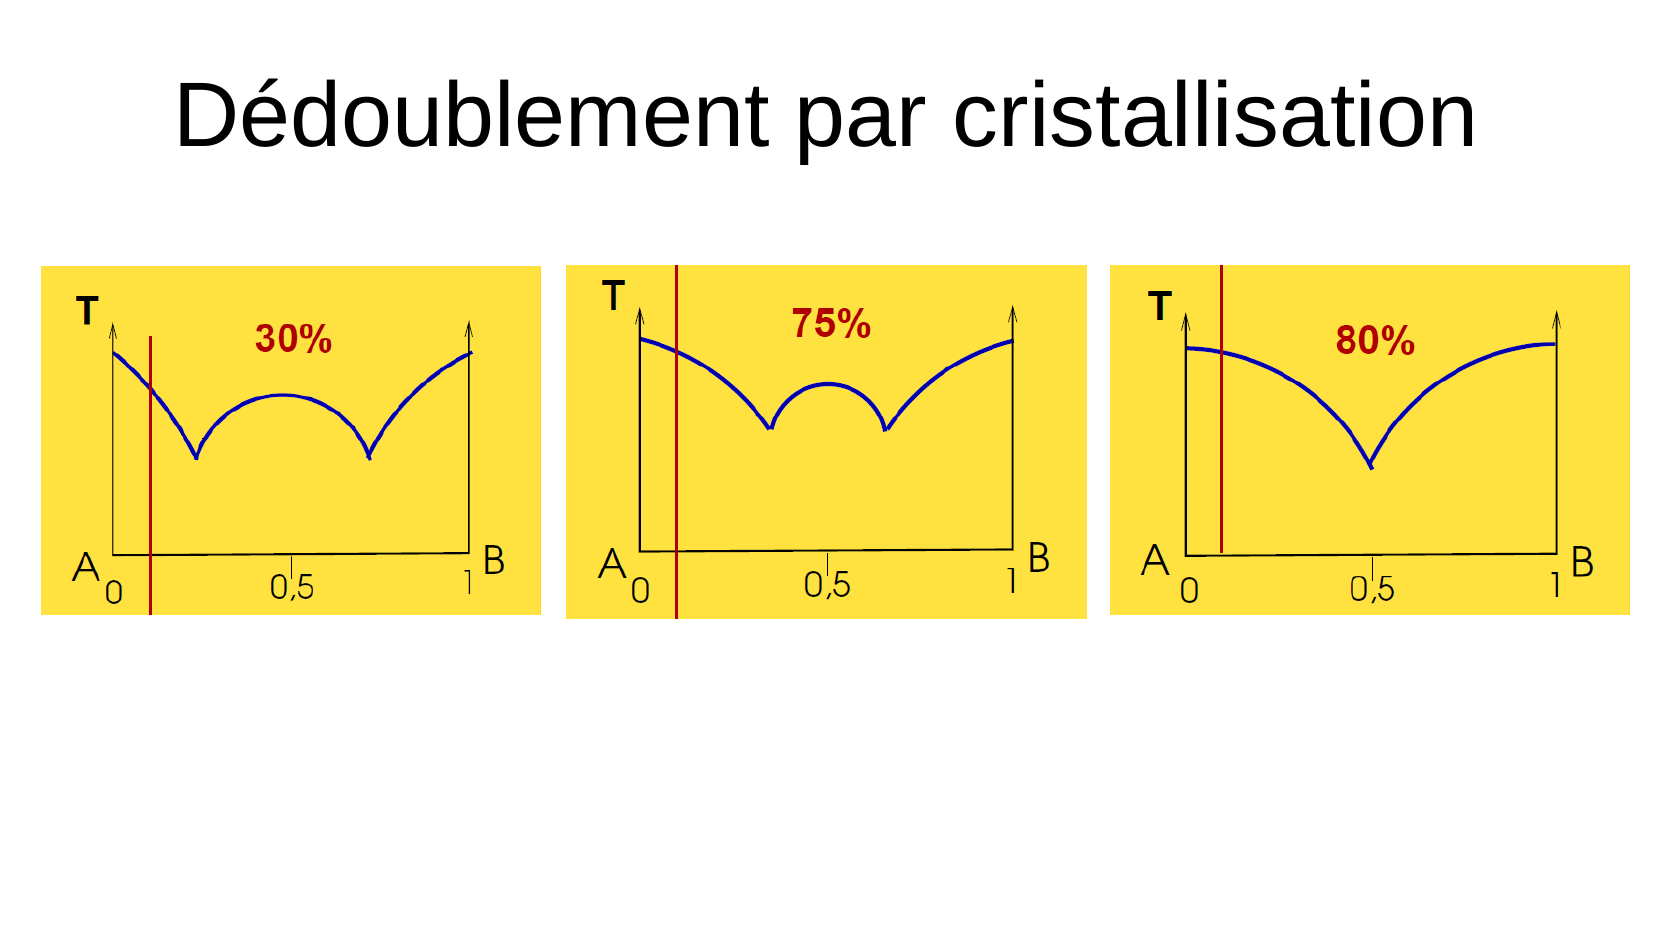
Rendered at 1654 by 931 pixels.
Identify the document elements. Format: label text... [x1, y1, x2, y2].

picture [41, 266, 541, 615]
picture [1110, 265, 1630, 615]
title Dédoublement par cristallisation [82, 37, 1571, 193]
picture [566, 265, 1087, 619]
